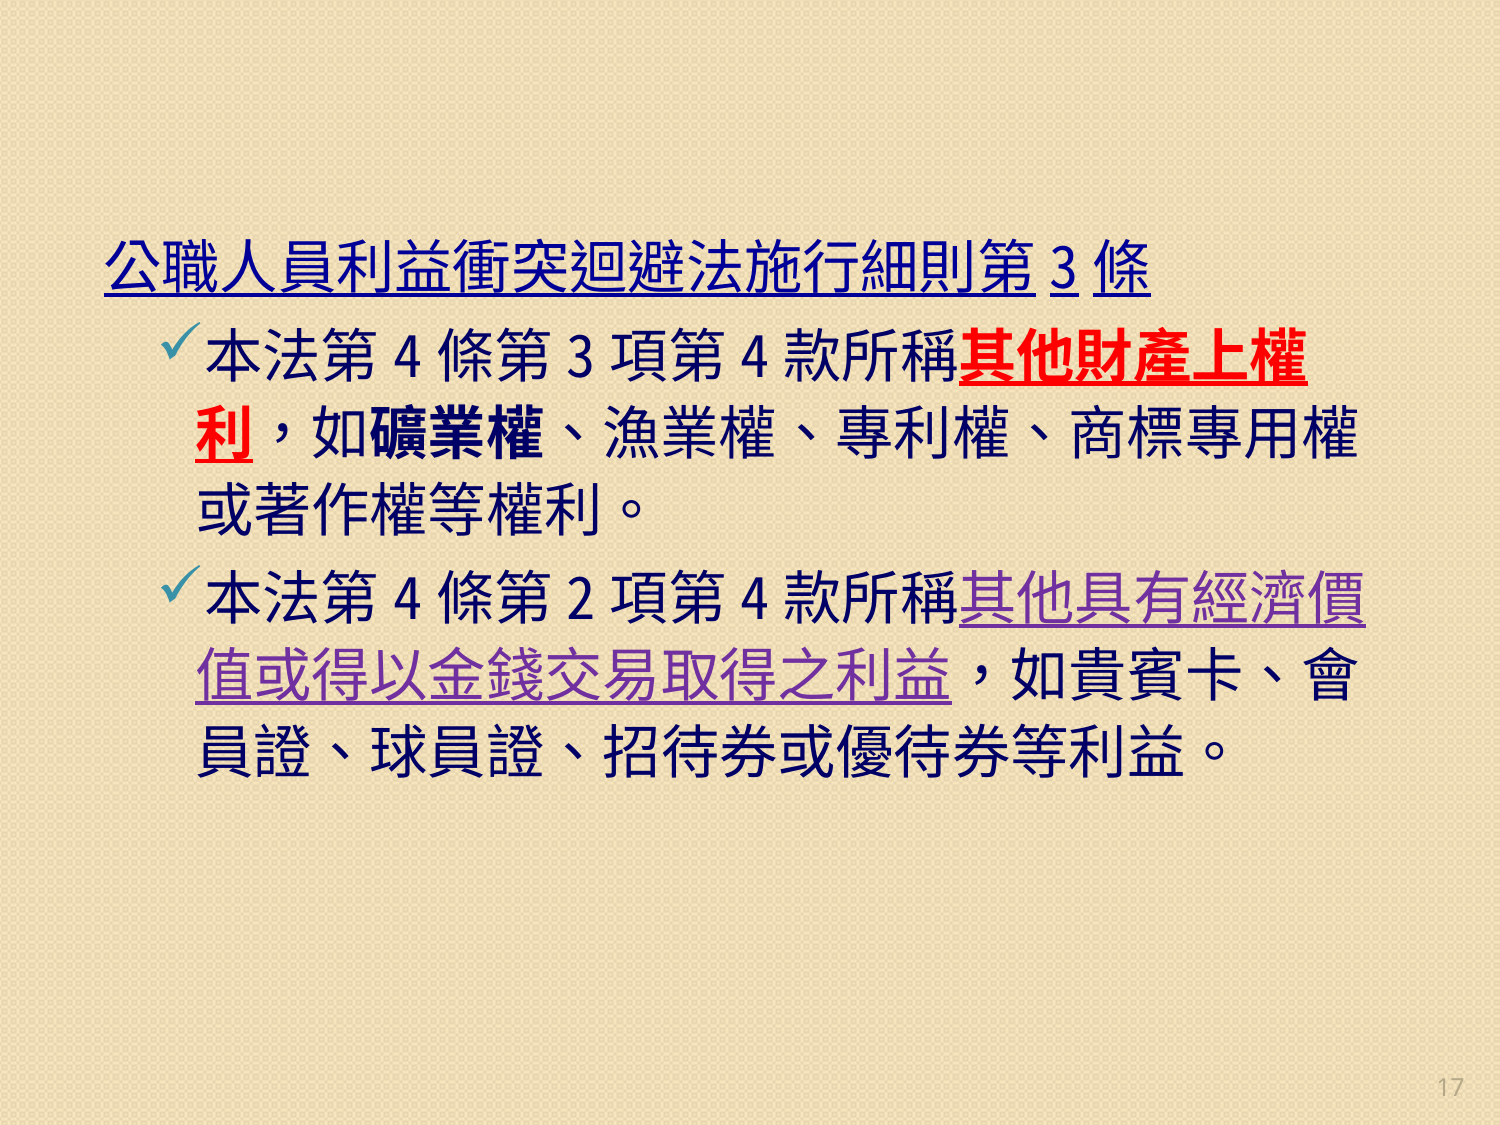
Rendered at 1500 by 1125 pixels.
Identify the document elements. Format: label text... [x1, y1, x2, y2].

list 公職人員利益衝突迴避法施行細則第3條 本法第4條第3項第4款所稱其他財產上權利，如礦業權、漁業權、專利權、商標專用權或著作權等權利。 本法第4條第2項第4款所稱其他具有經濟價值或得以金錢交易取得之利益，如貴賓卡、會員證、球員證、招待券或優待券等利益。 [75, 222, 1413, 1005]
slide_number <編號> [1413, 1034, 1488, 1113]
picture [0, 0, 1500, 1125]
